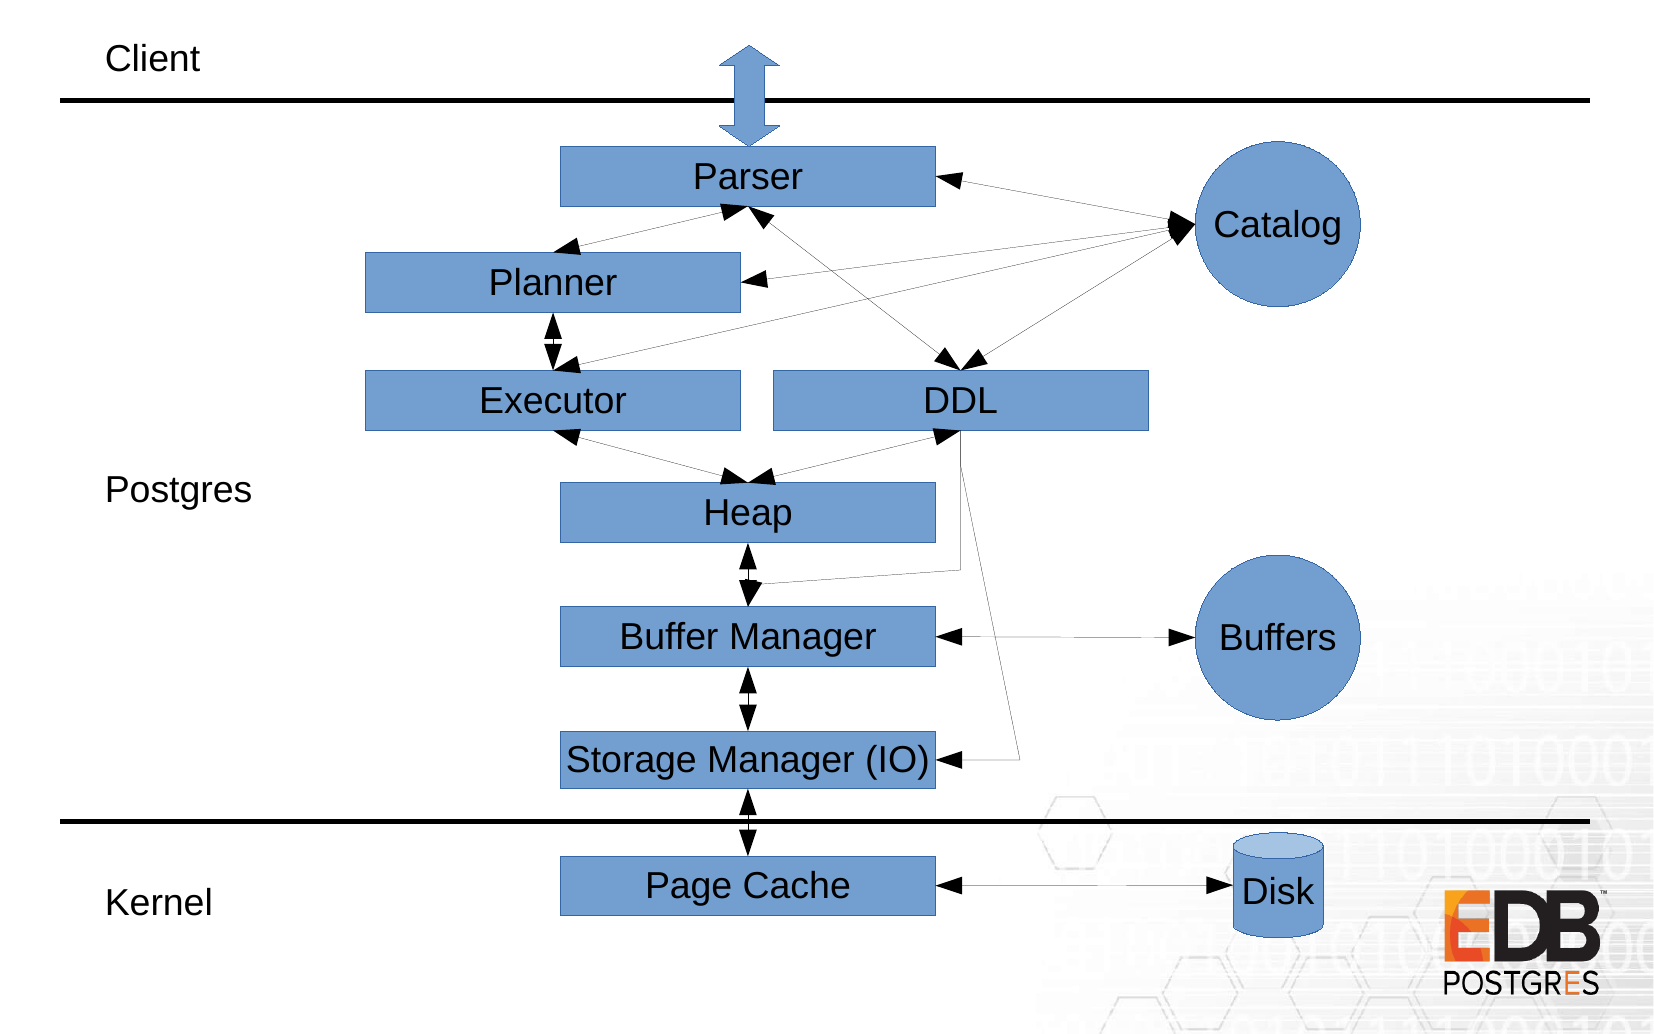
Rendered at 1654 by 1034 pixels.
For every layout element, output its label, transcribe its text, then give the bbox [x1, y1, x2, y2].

text_box Buffers [1195, 555, 1361, 721]
text_box Postgres [90, 461, 268, 518]
text_box Kernel [90, 874, 228, 932]
picture [0, 0, 1654, 1034]
text_box DDL [773, 370, 1149, 431]
text_box Heap [560, 482, 936, 543]
text_box Executor [365, 370, 741, 431]
text_box Catalog [1195, 141, 1361, 307]
text_box [719, 45, 780, 147]
text_box Parser [560, 146, 936, 207]
text_box Client [90, 30, 216, 87]
text_box Buffer Manager [560, 606, 936, 667]
text_box Page Cache [560, 856, 936, 916]
text_box Planner [365, 252, 741, 313]
text_box Storage Manager (IO) [560, 731, 936, 789]
text_box Disk [1233, 847, 1324, 938]
